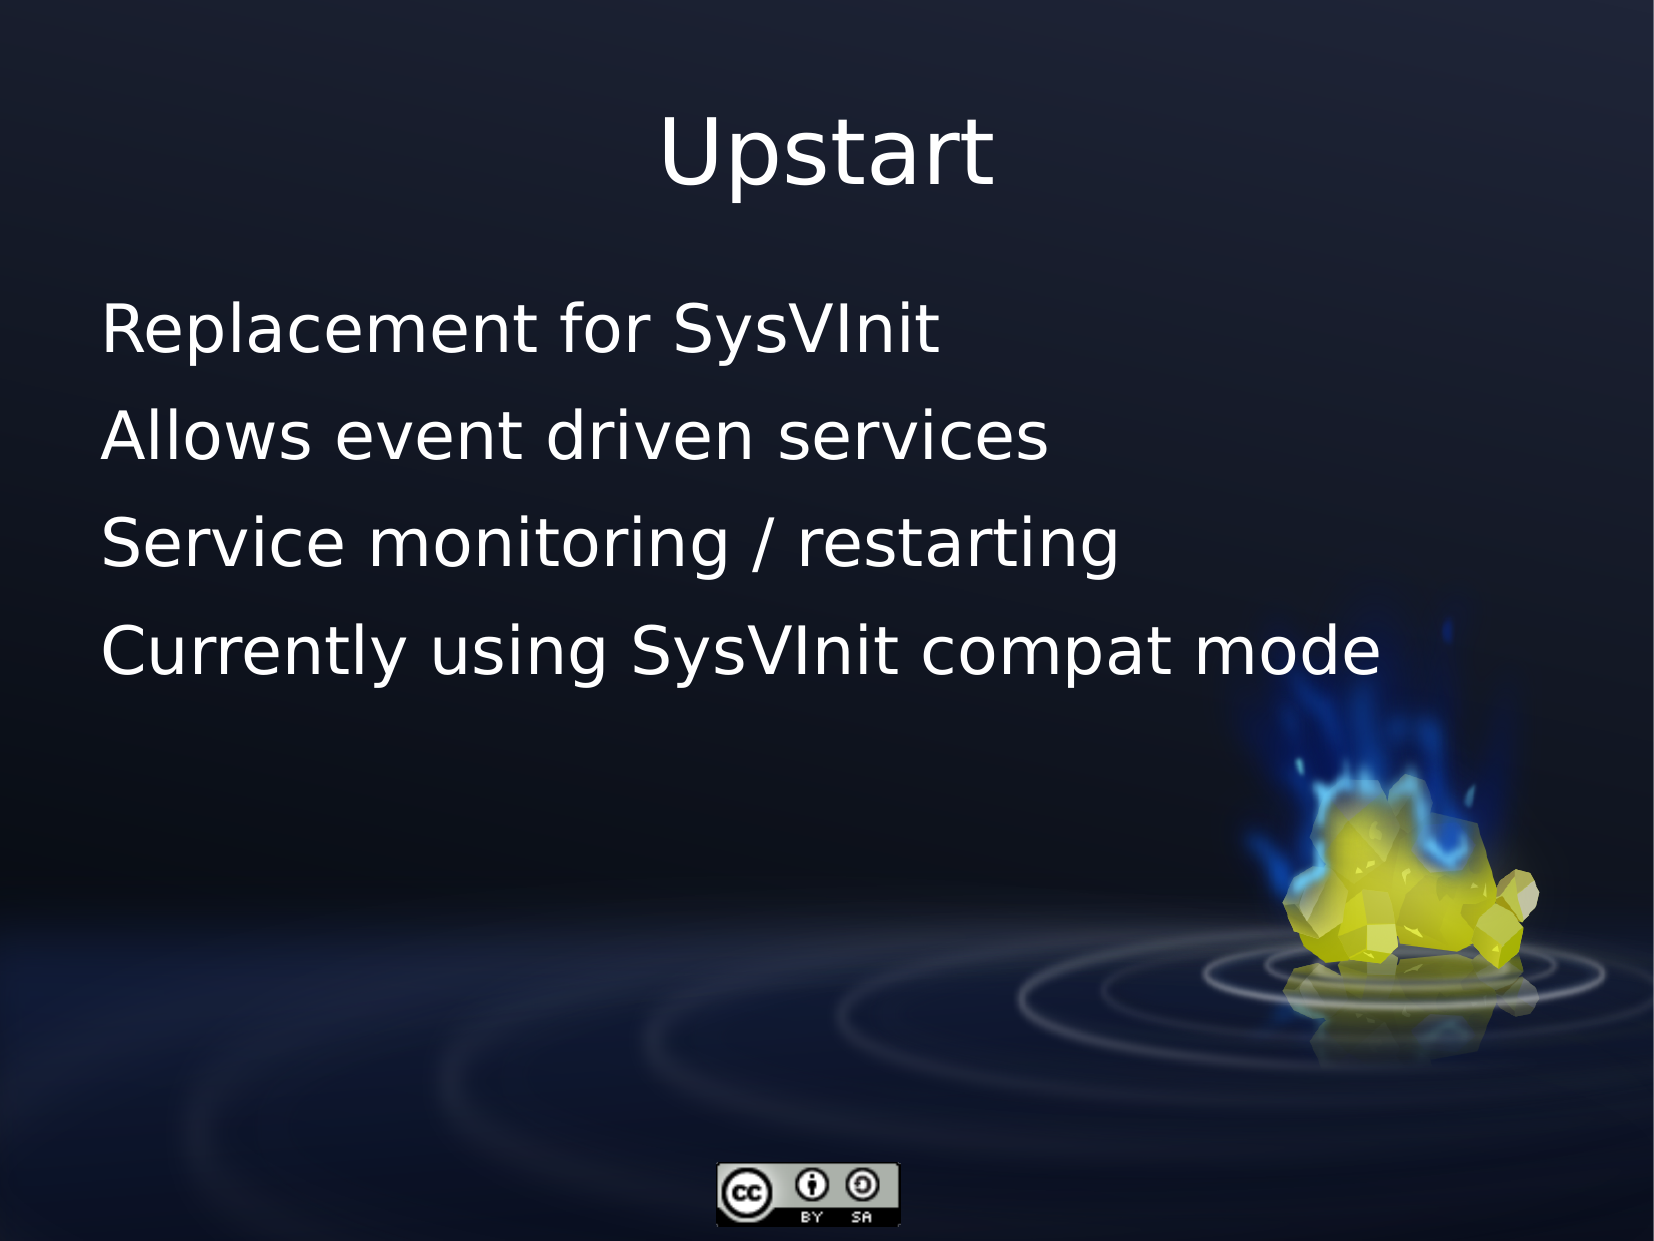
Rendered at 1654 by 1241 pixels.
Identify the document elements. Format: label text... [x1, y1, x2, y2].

list Replacement for SysVInit Allows event driven services Service monitoring / restarting Currently using SysVInit compat mode [82, 290, 1571, 1109]
title Upstart [82, 49, 1571, 257]
picture [0, 0, 1654, 1241]
